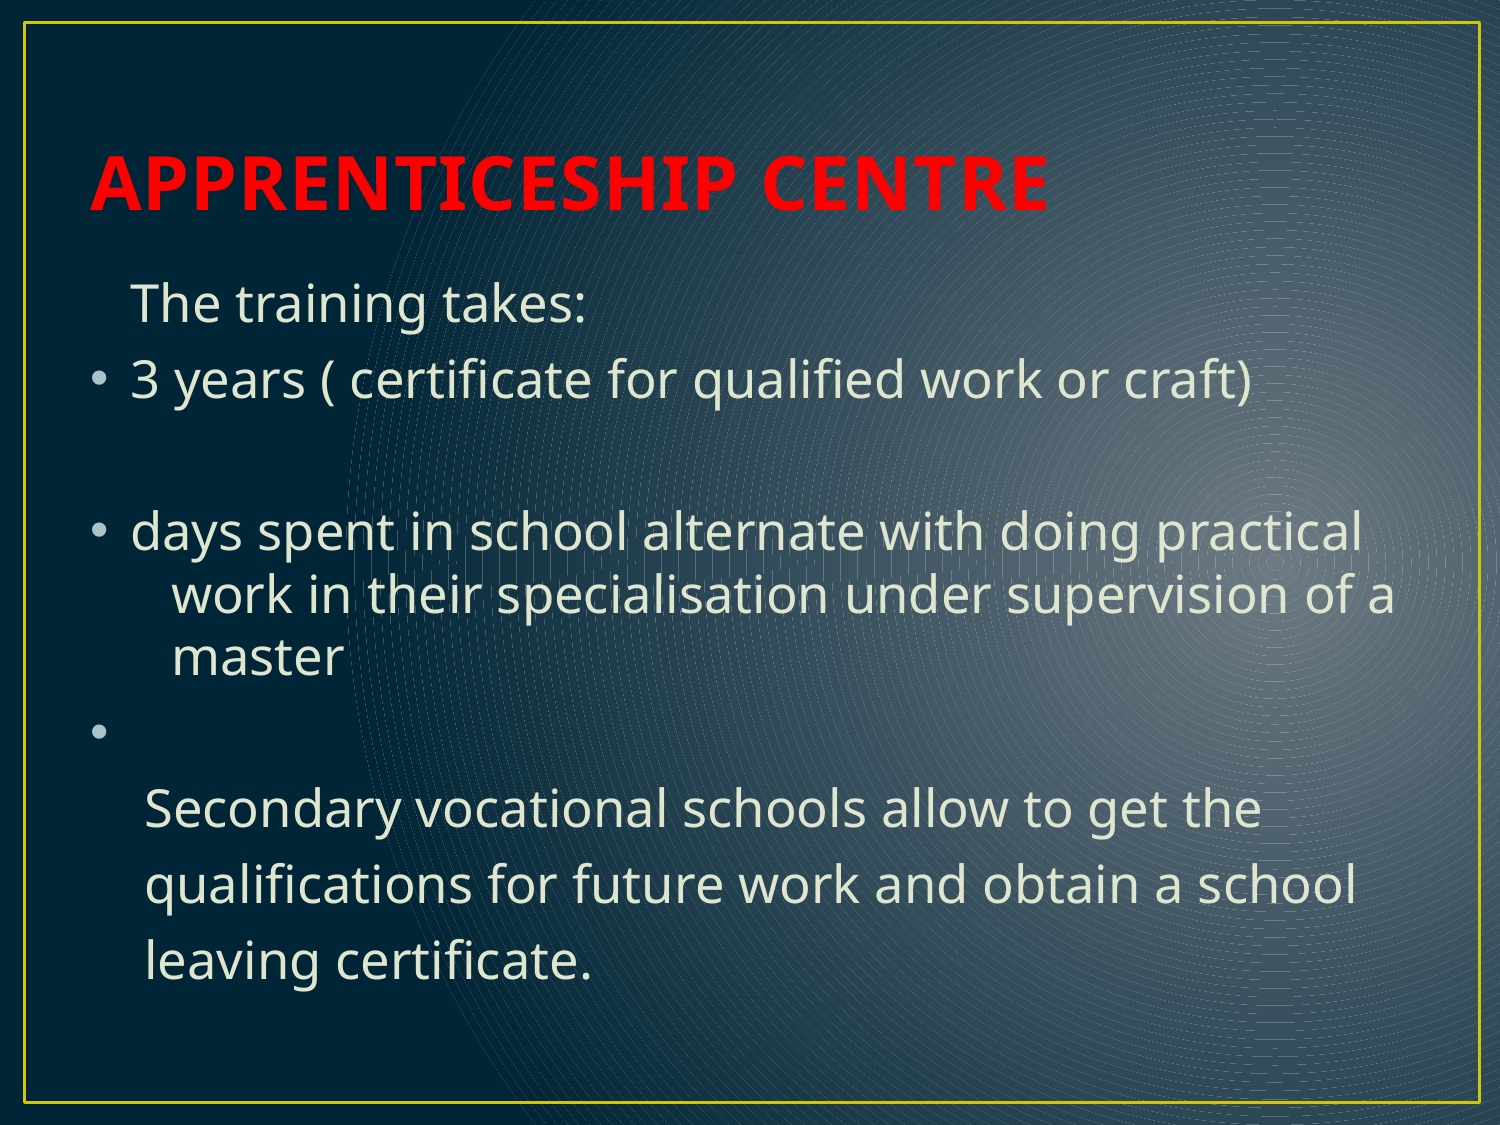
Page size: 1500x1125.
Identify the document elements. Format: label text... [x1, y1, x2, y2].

title APPRENTICESHIP CENTRE [75, 45, 1426, 233]
list The training takes: 3 years ( certificate for qualified work or craft) days spent in school alternate with doing practical work in their specialisation under supervision of a master Secondary vocational schools allow to get the qualifications for future work and obtain a school leaving certificate. [75, 262, 1426, 1005]
